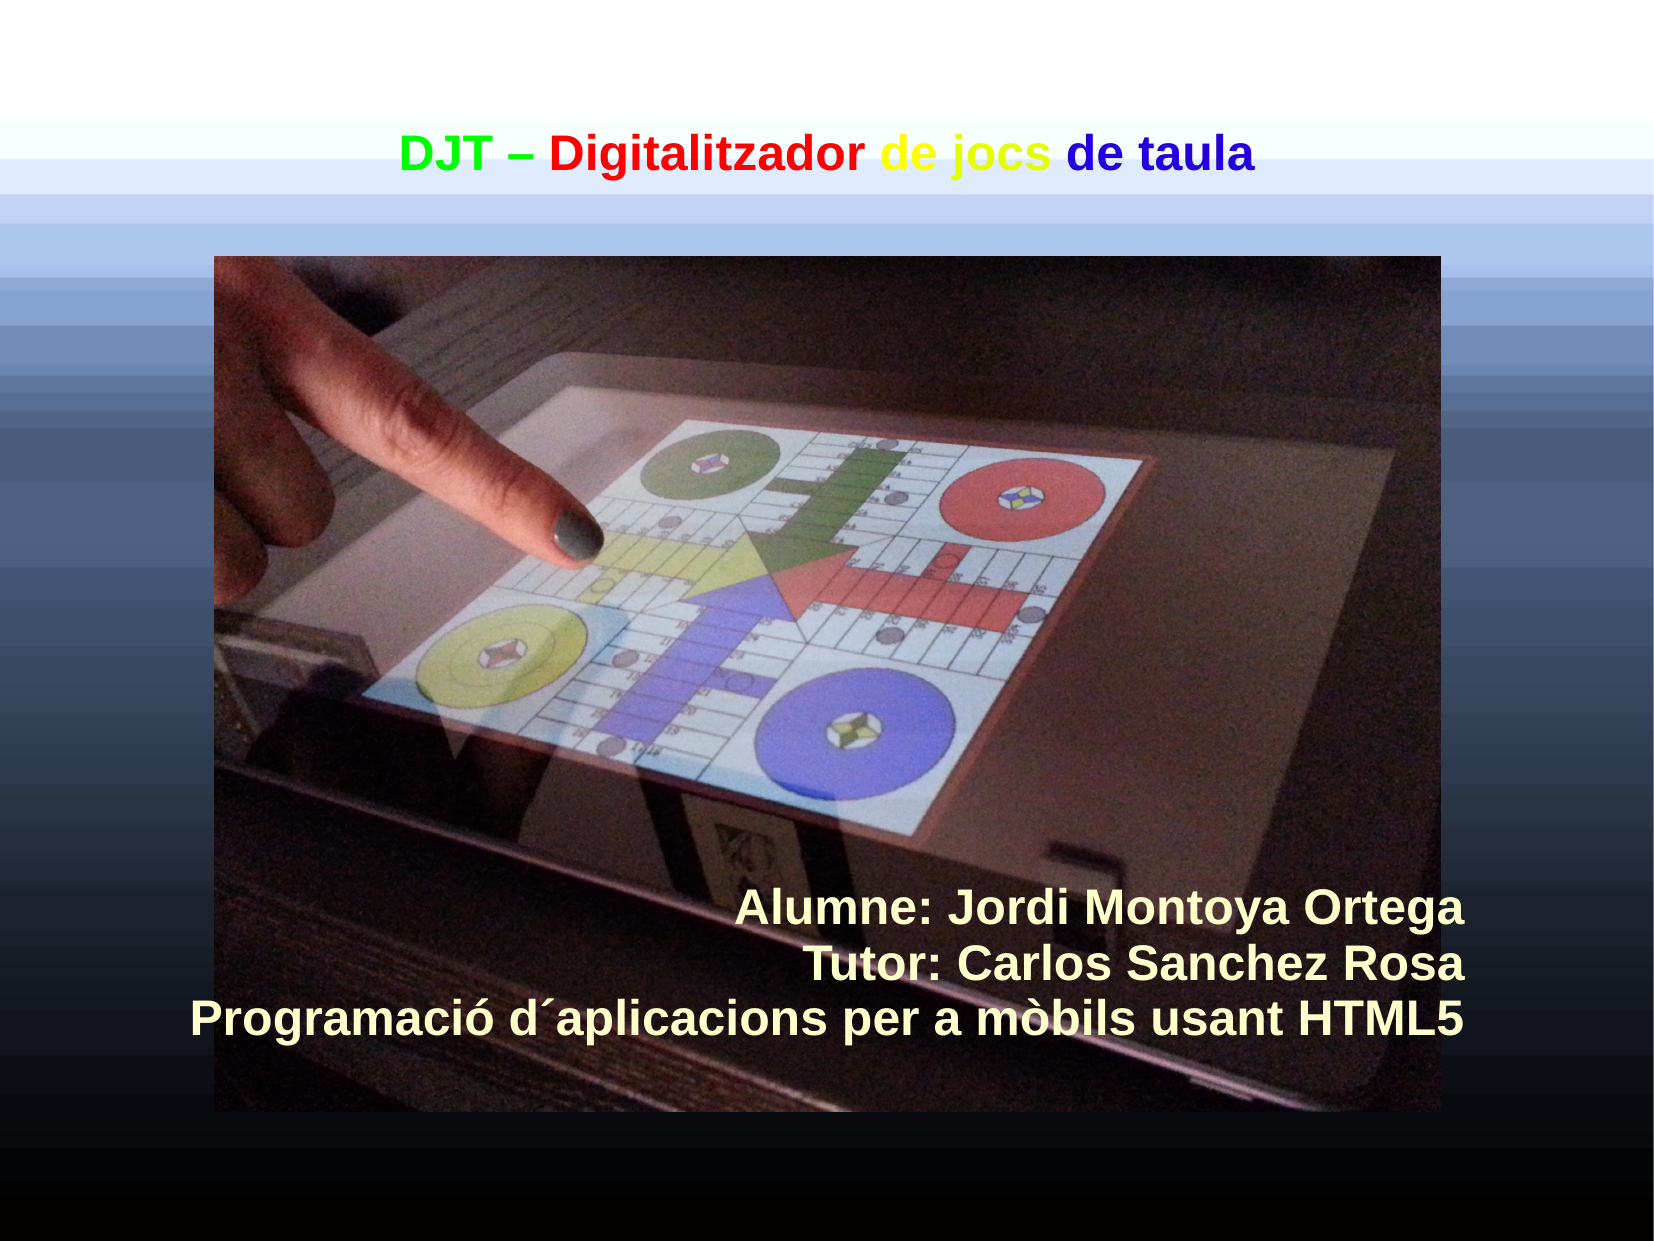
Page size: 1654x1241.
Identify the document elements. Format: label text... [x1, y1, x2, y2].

title DJT – Digitalitzador de jocs de taula [82, 49, 1571, 257]
picture [0, 0, 1654, 1241]
